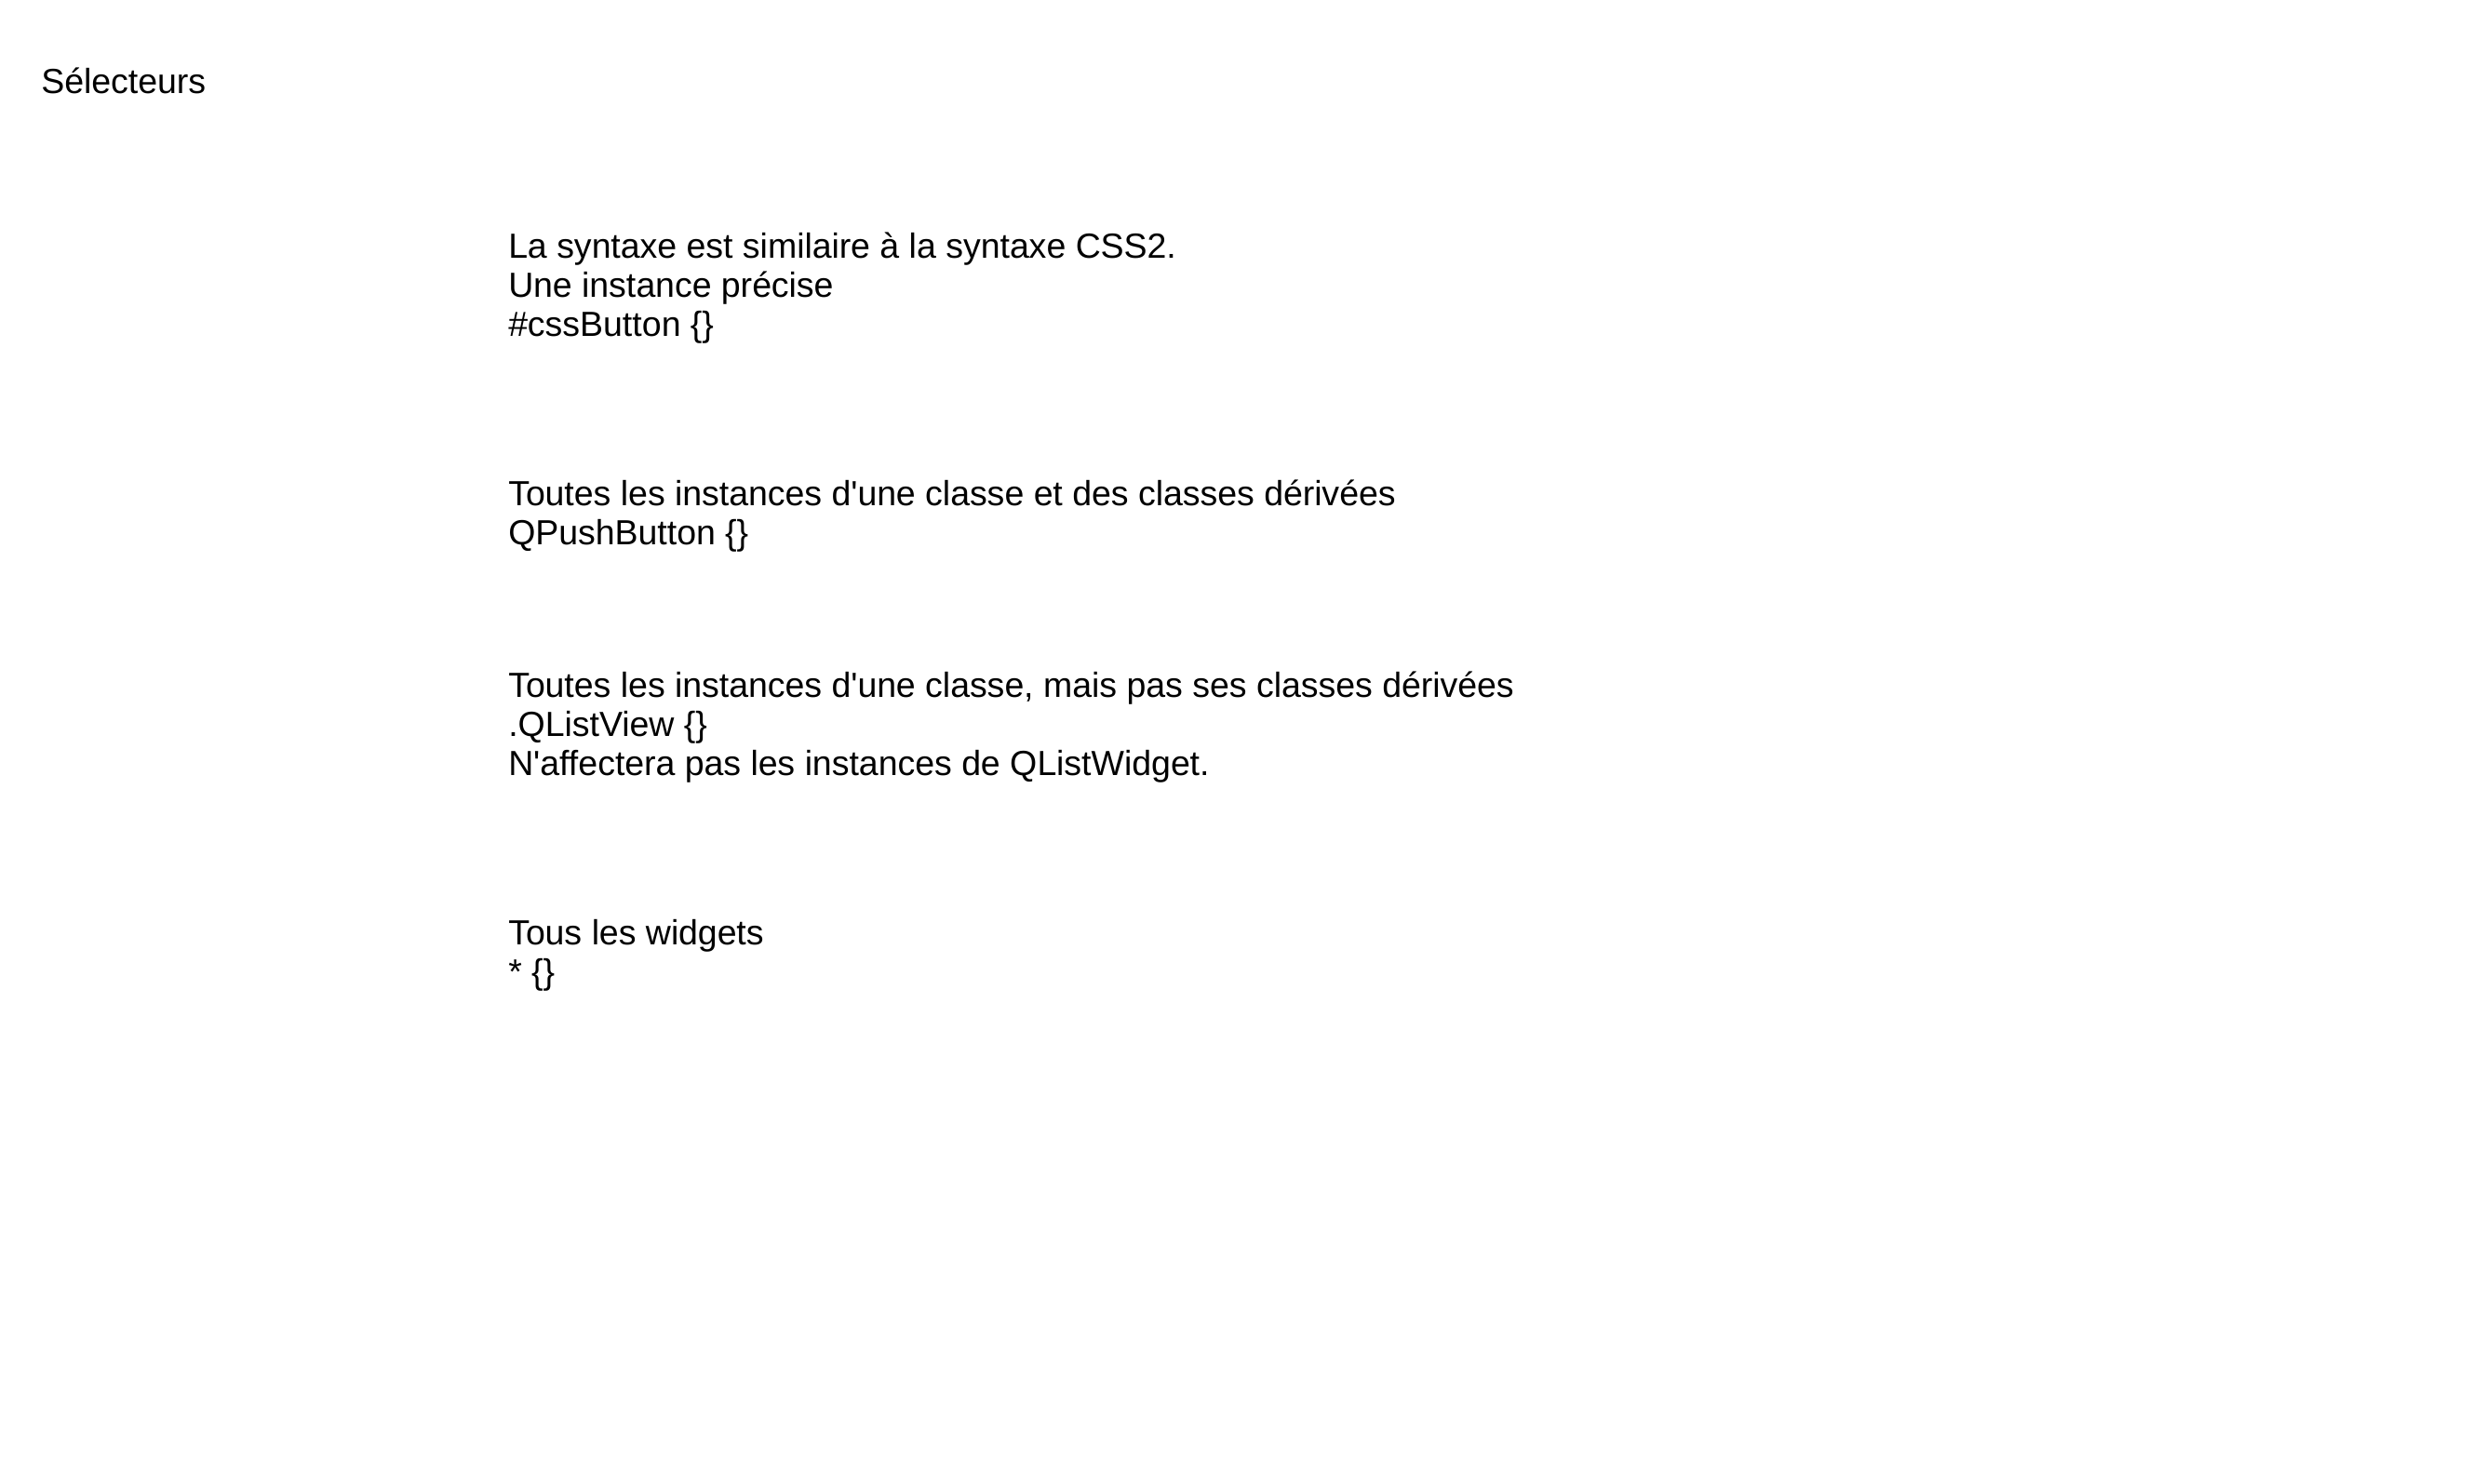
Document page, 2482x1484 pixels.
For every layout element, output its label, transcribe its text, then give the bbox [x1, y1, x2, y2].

text_box Sélecteurs [27, 55, 2446, 108]
text_box Tous les widgets * {} [494, 906, 2061, 999]
text_box Toutes les instances d'une classe et des classes dérivées QPushButton {} [494, 466, 2061, 559]
text_box Toutes les instances d'une classe, mais pas ses classes dérivées .QListView {} N'affectera pas les instances de QListWidget. [494, 658, 2061, 790]
text_box La syntaxe est similaire à la syntaxe CSS2. Une instance précise #cssButton {} [494, 220, 2061, 352]
